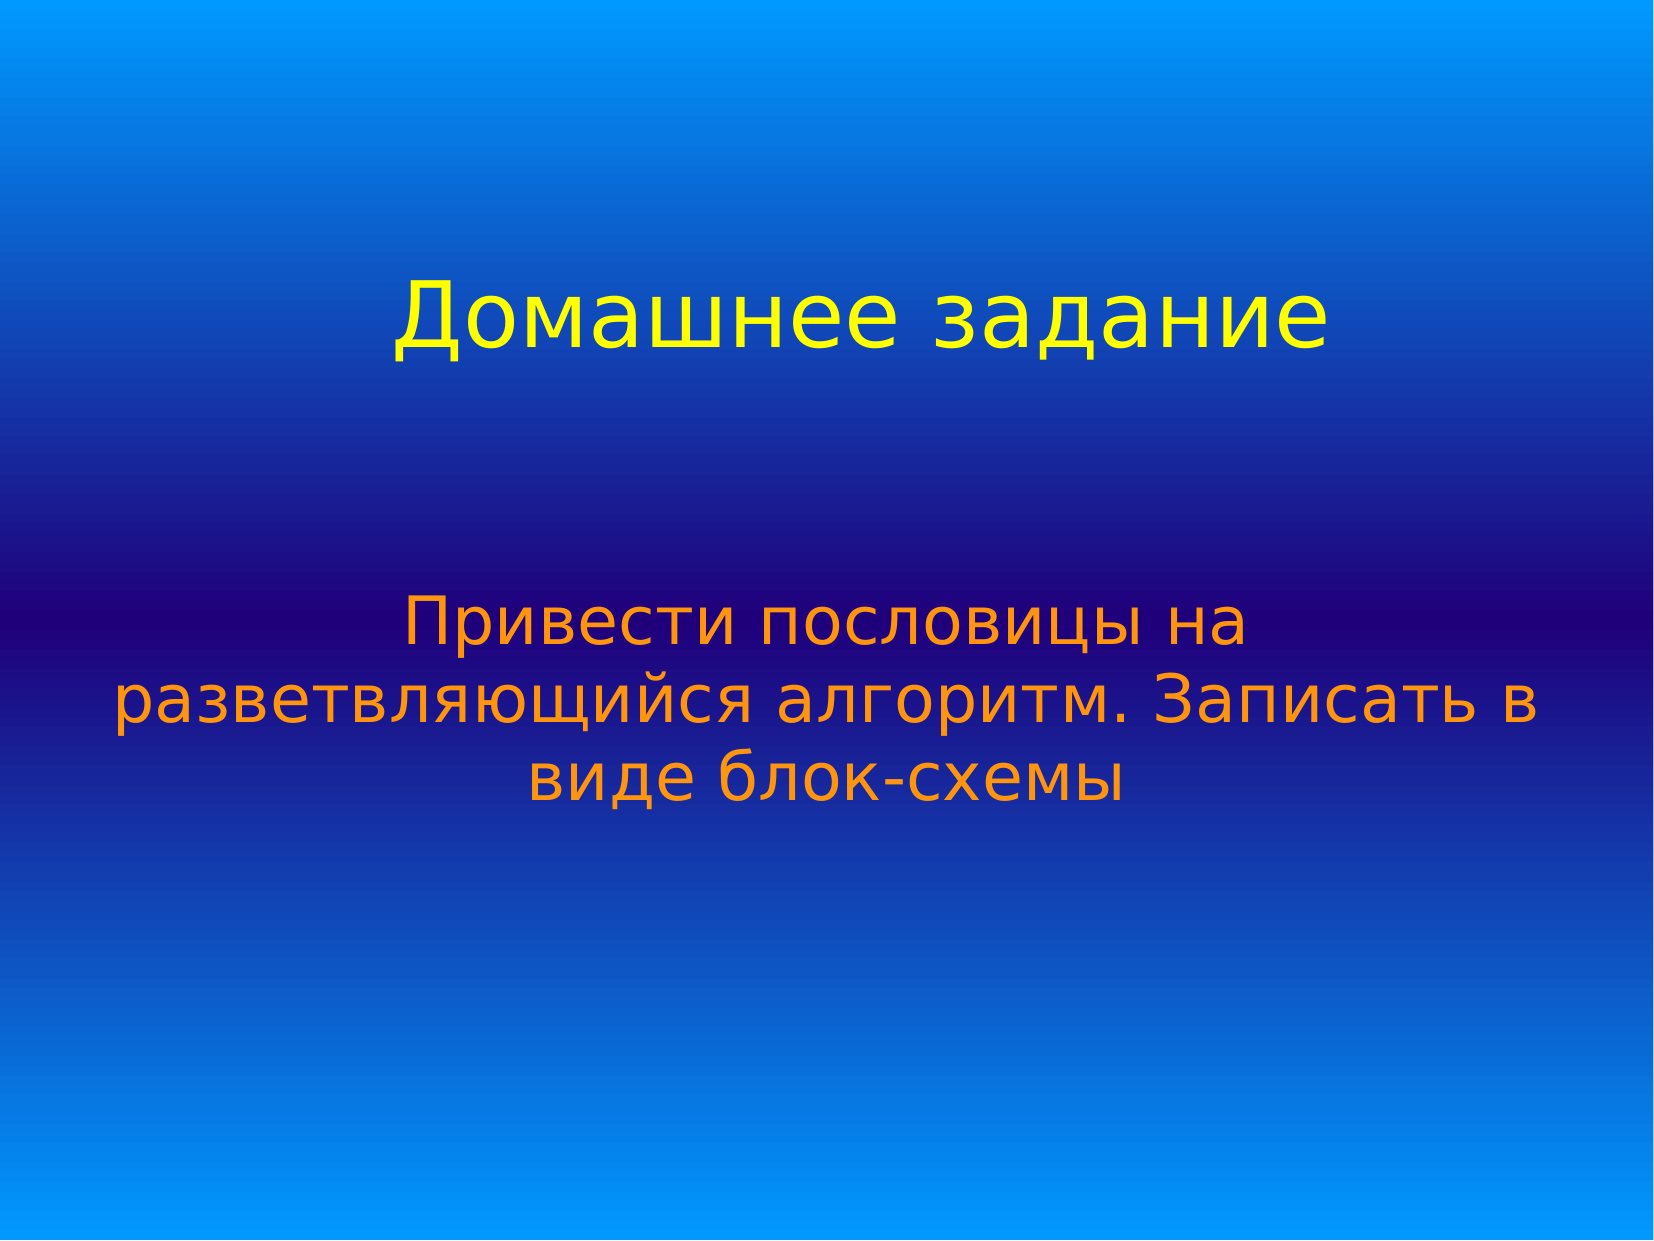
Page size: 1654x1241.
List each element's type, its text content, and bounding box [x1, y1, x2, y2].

title Домашнее задание [117, 220, 1606, 413]
subtitle Привести пословицы на разветвляющийся алгоритм. Записать в виде блок-схемы [82, 297, 1571, 1102]
